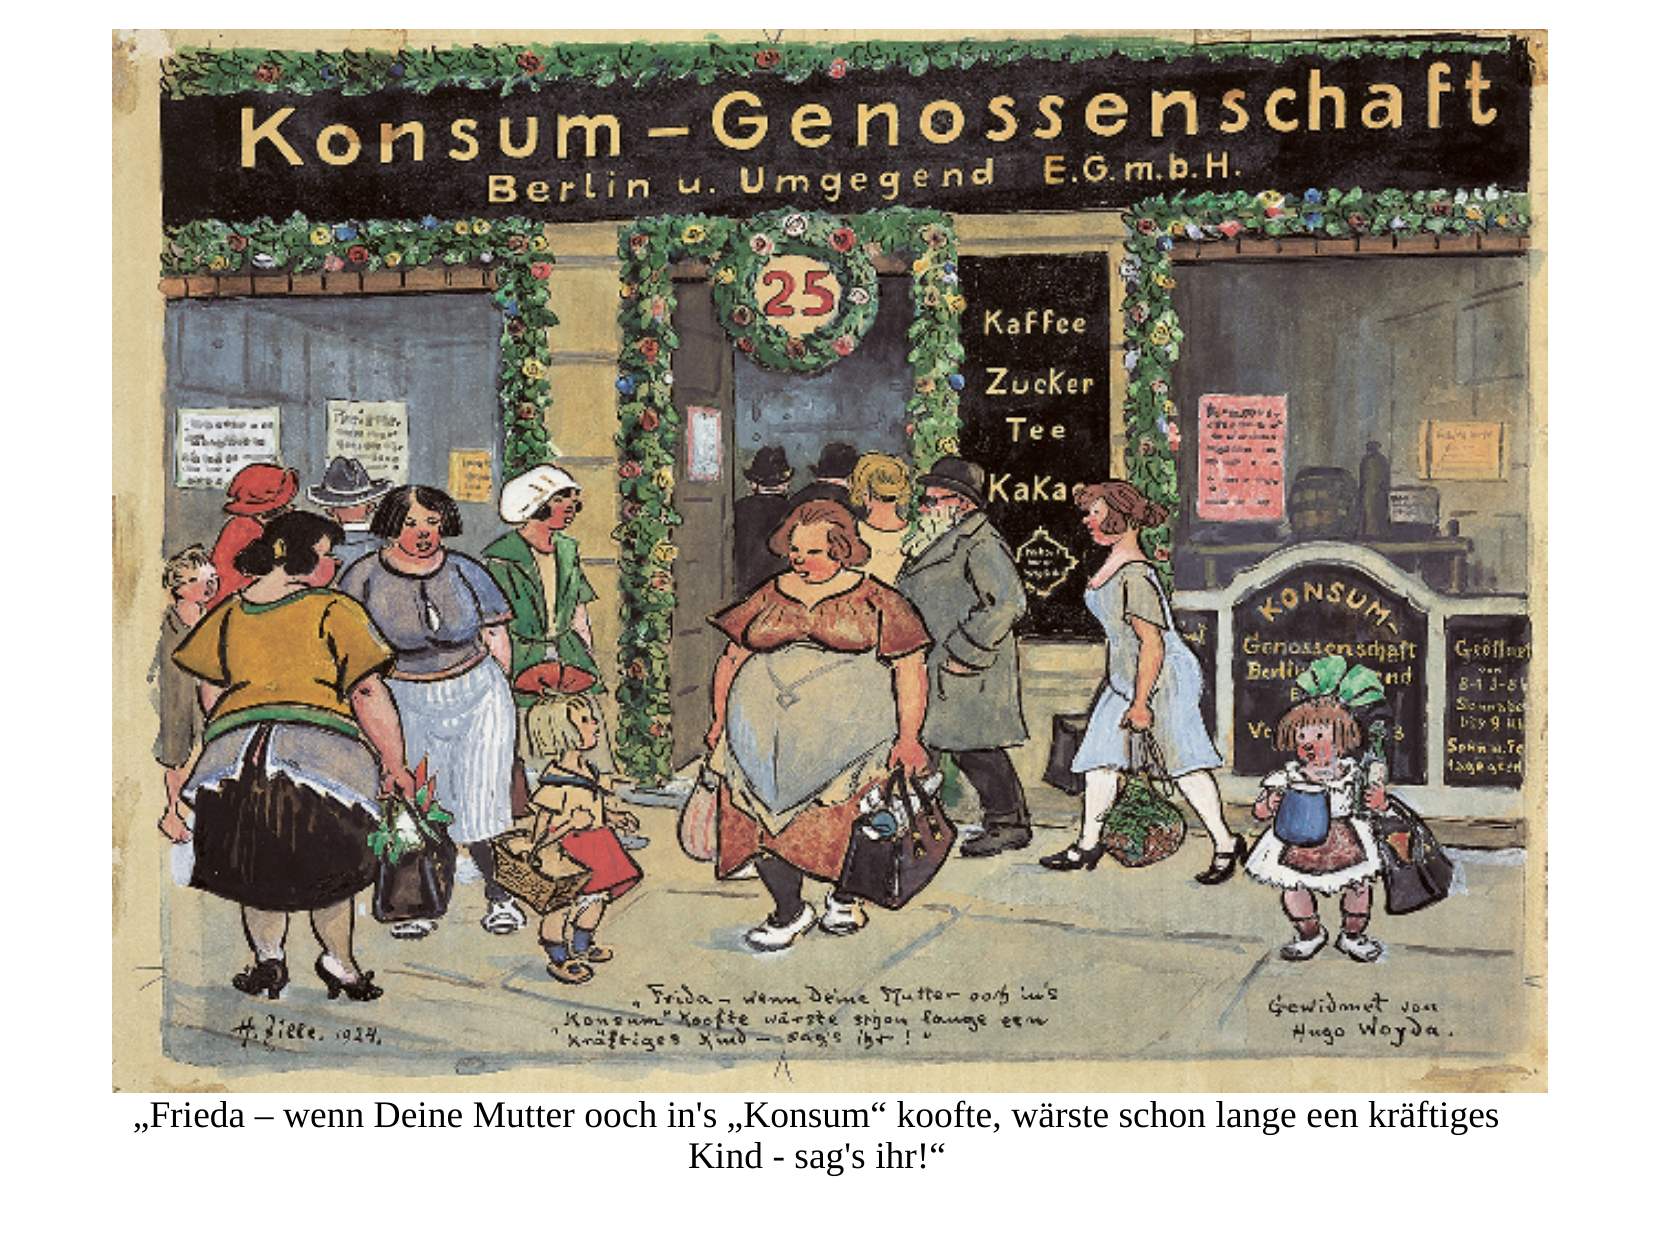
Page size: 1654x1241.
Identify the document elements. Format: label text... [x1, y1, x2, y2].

text_box „Frieda – wenn Deine Mutter ooch in's „Konsum“ koofte, wärste schon lange een kräftiges Kind - sag's ihr!“ [118, 1086, 1536, 1185]
picture [112, 29, 1548, 1093]
